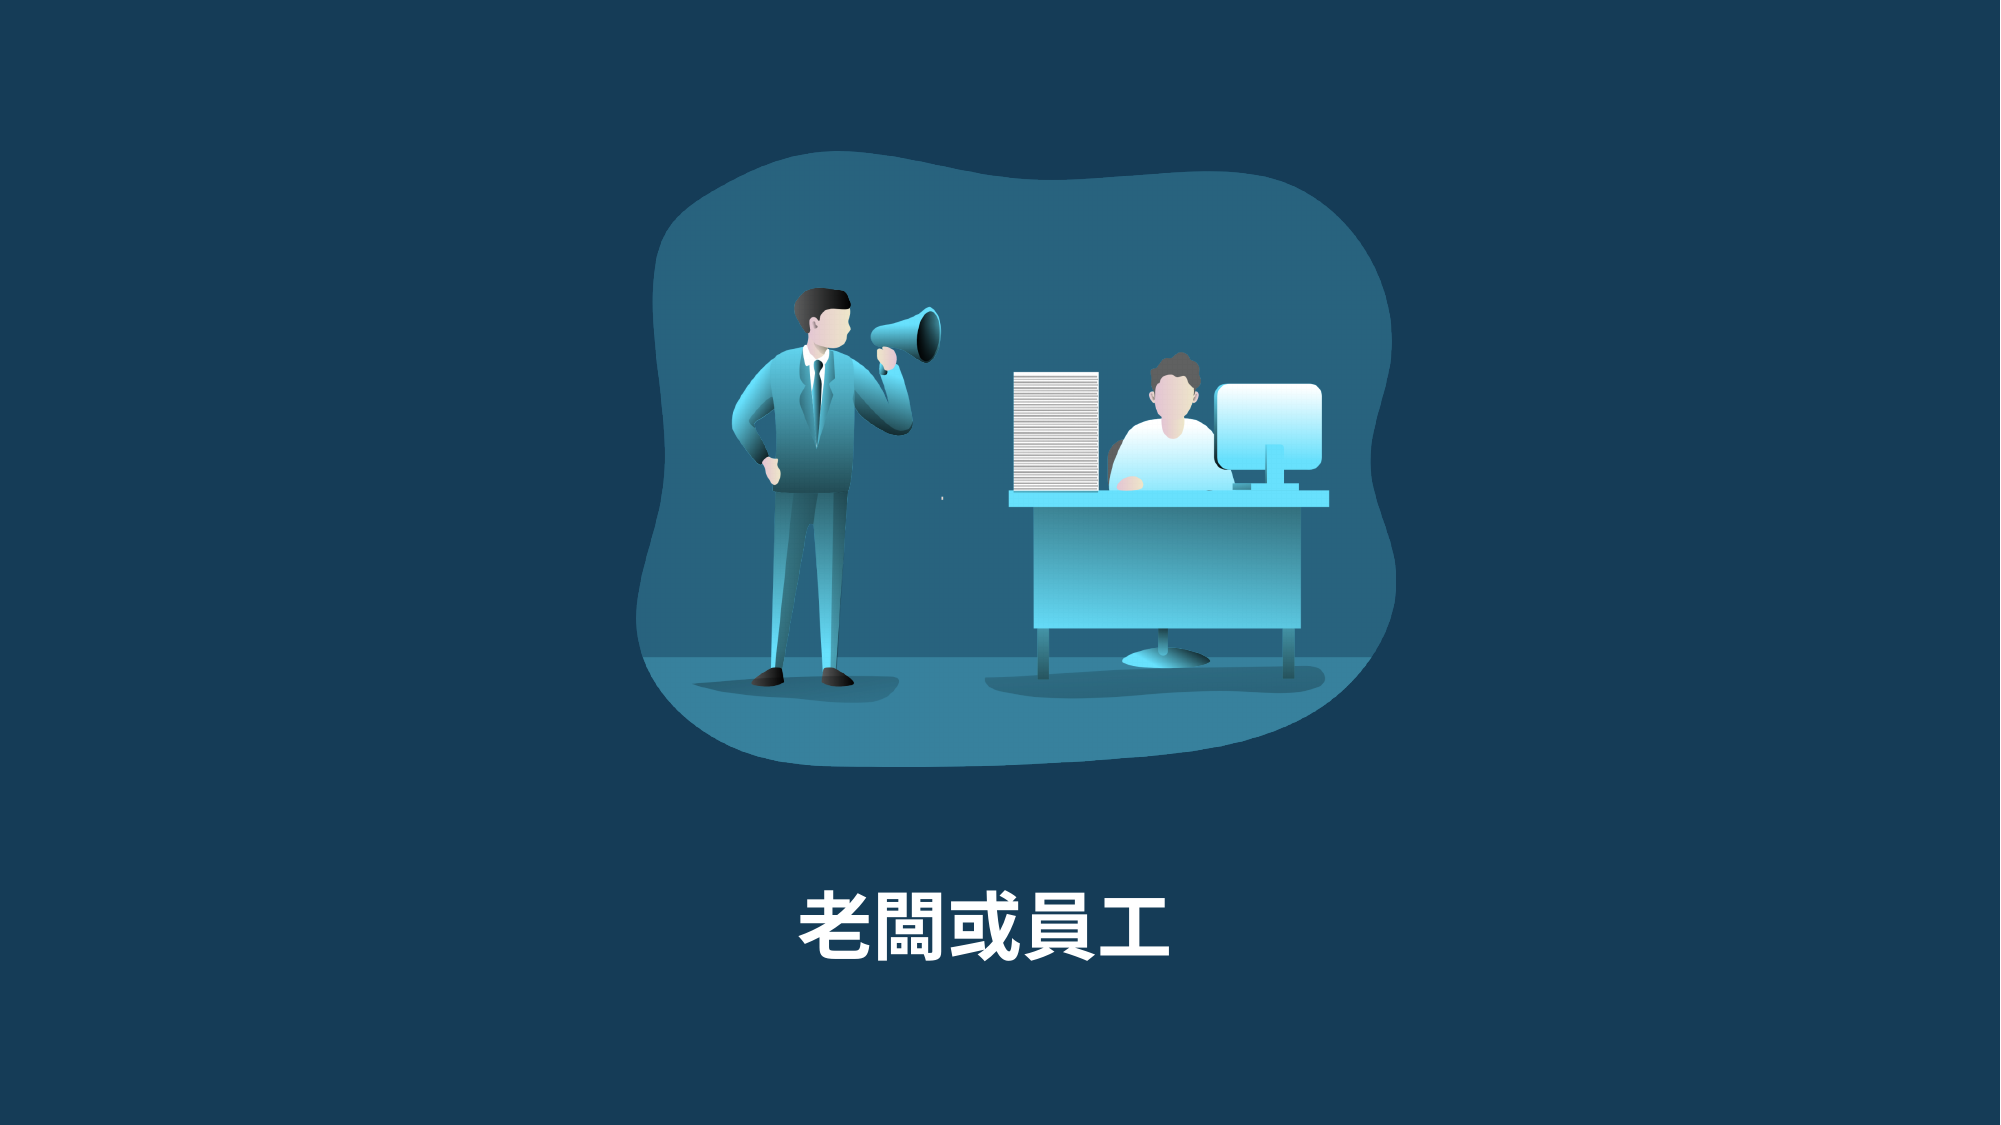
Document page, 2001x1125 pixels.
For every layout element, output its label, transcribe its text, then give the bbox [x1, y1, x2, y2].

picture [636, 151, 1396, 768]
text_box 老闆或員工 [783, 872, 1217, 978]
